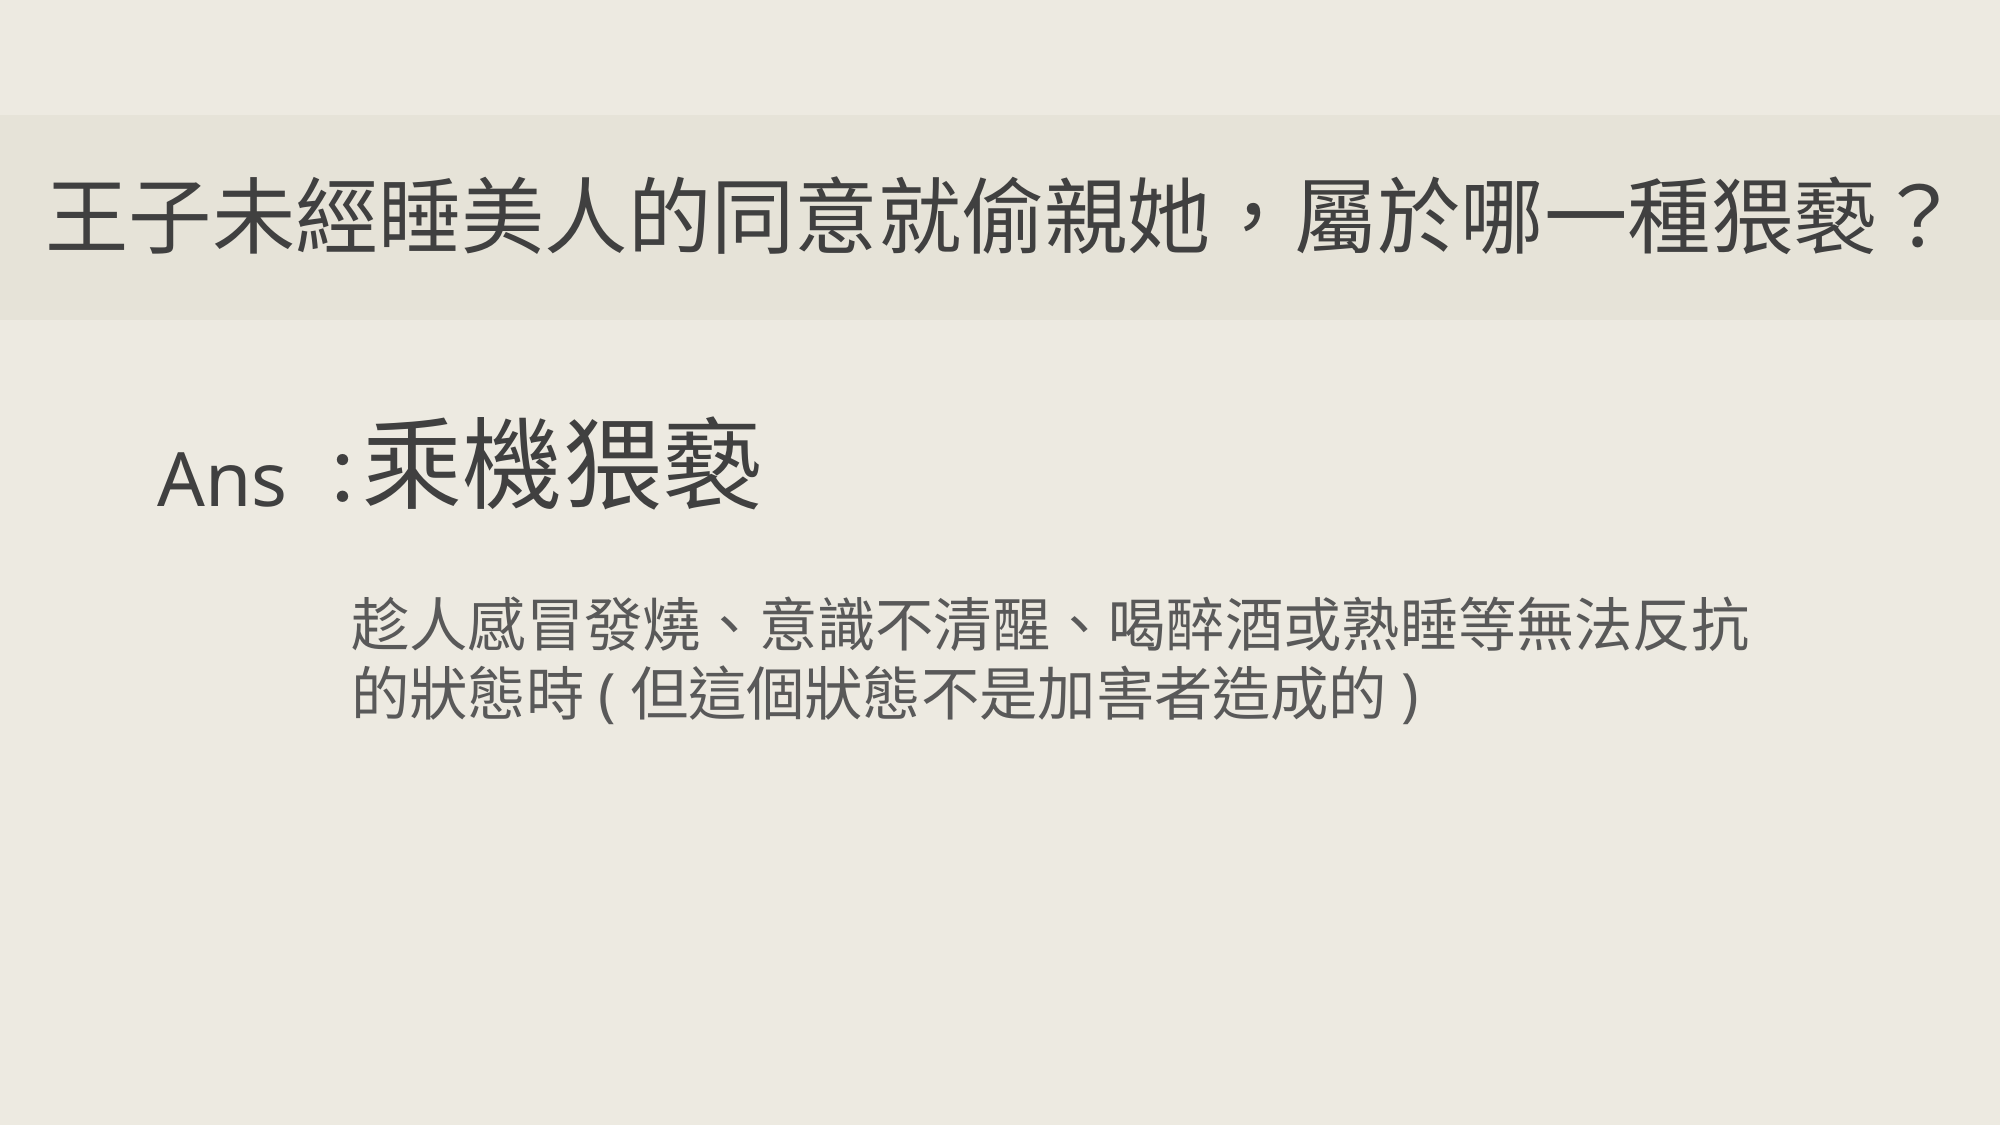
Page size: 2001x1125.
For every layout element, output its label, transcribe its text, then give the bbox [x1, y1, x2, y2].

text_box 乘機猥褻 [347, 393, 1013, 530]
text_box Ans： [142, 423, 347, 530]
text_box 王子未經睡美人的同意就偷親她，屬於哪一種猥褻？ [30, 156, 1959, 273]
text_box 趁人感冒發燒、意識不清醒、喝醉酒或熟睡等無法反抗的狀態時(但這個狀態不是加害者造成的) [336, 580, 1797, 737]
